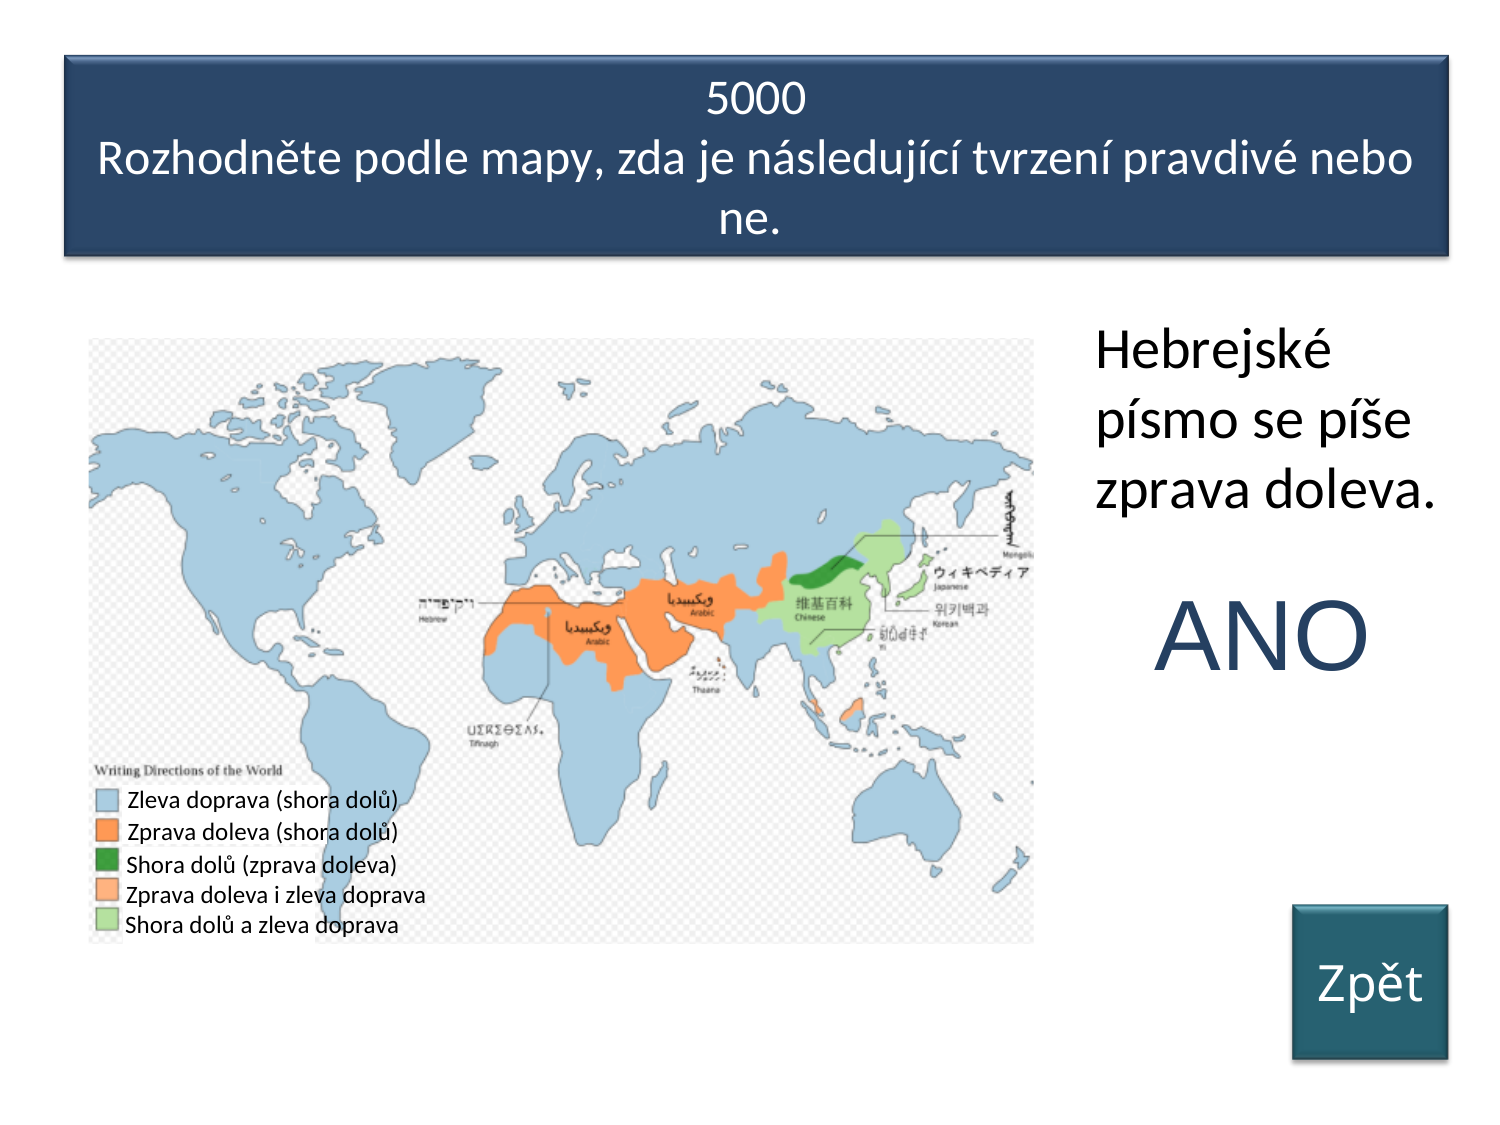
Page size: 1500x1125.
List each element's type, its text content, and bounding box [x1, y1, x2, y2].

picture [1273, 899, 1466, 1072]
text_box Zprava doleva (shora dolů) [112, 807, 415, 870]
text_box Shora dolů a zleva doprava [110, 900, 415, 976]
text_box Shora dolů (zprava doleva) [111, 840, 414, 870]
text_box 5000 Rozhodněte podle mapy, zda je následující tvrzení pravdivé nebo ne. [64, 54, 1447, 256]
picture [55, 45, 1460, 289]
text_box Hebrejské písmo se píše zprava doleva. [1080, 302, 1495, 529]
text_box Zpět [1293, 904, 1447, 1059]
text_box Zleva doprava (shora dolů) [112, 775, 415, 807]
text_box Zprava doleva i zleva doprava [111, 870, 442, 946]
text_box ANO [1139, 562, 1400, 698]
picture [88, 338, 1034, 944]
